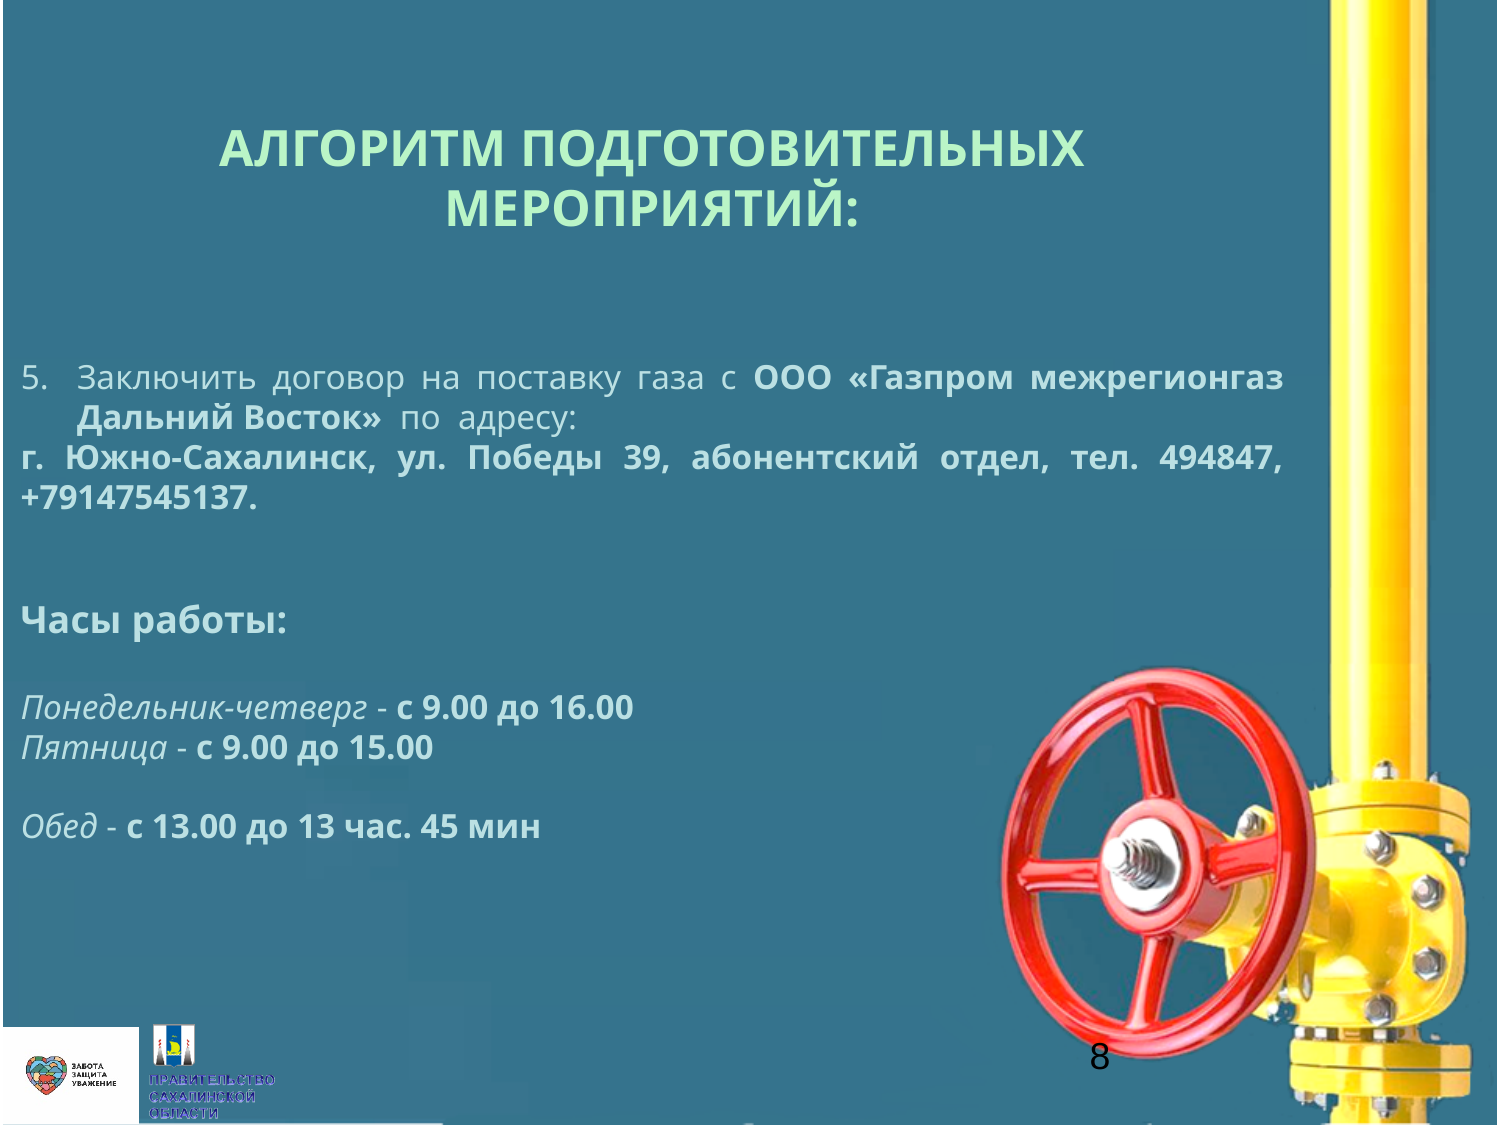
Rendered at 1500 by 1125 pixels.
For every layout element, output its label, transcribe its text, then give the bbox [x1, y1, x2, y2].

text_box <номер> [1074, 1024, 1425, 1103]
picture [3, 0, 1497, 1125]
text_box АЛГОРИТМ ПОДГОТОВИТЕЛЬНЫХ МЕРОПРИЯТИЙ: Заключить договор на поставку газа с ООО «Газпром межрегионгаз Дальний Восток» по адресу: г. Южно-Сахалинск, ул. Победы 39, абонентский отдел, тел. 494847, +79147545137. Часы работы: Понедельник-четверг - с 9.00 до 16.00 Пятница - с 9.00 до 15.00 Обед - c 13.00 до 13 час. 45 мин [5, 19, 1300, 718]
